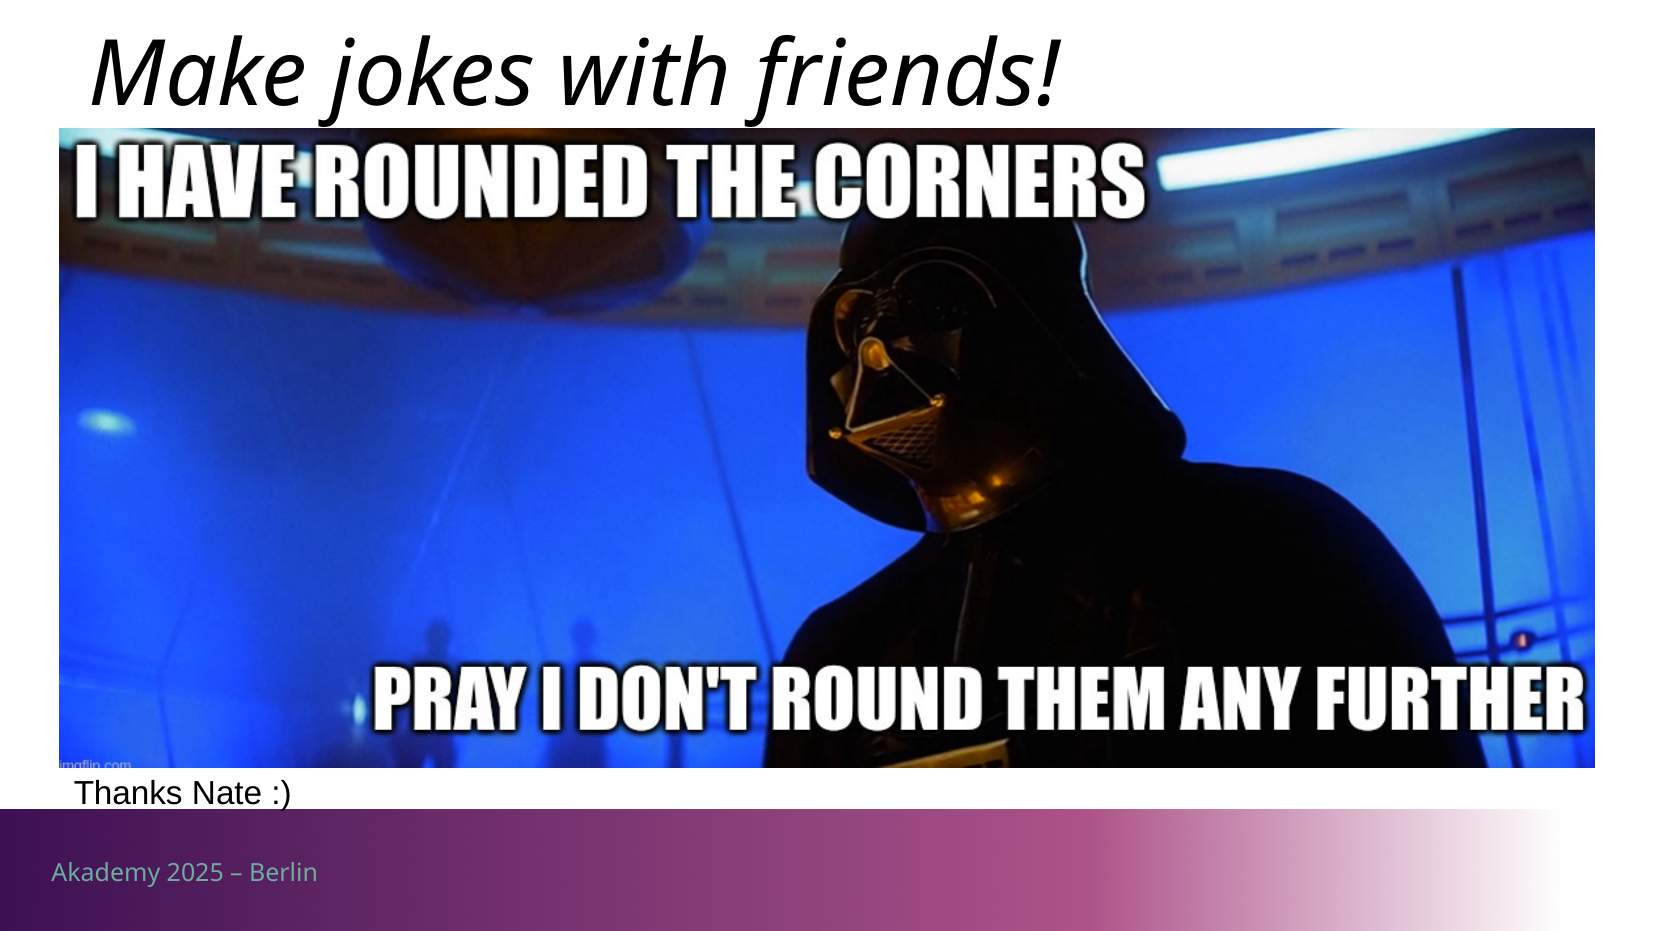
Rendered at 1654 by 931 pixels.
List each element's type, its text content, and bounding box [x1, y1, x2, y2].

picture [0, 809, 1654, 931]
picture [59, 128, 1595, 768]
title Make jokes with friends! [88, 0, 1577, 148]
text_box Thanks Nate :) [59, 767, 384, 857]
